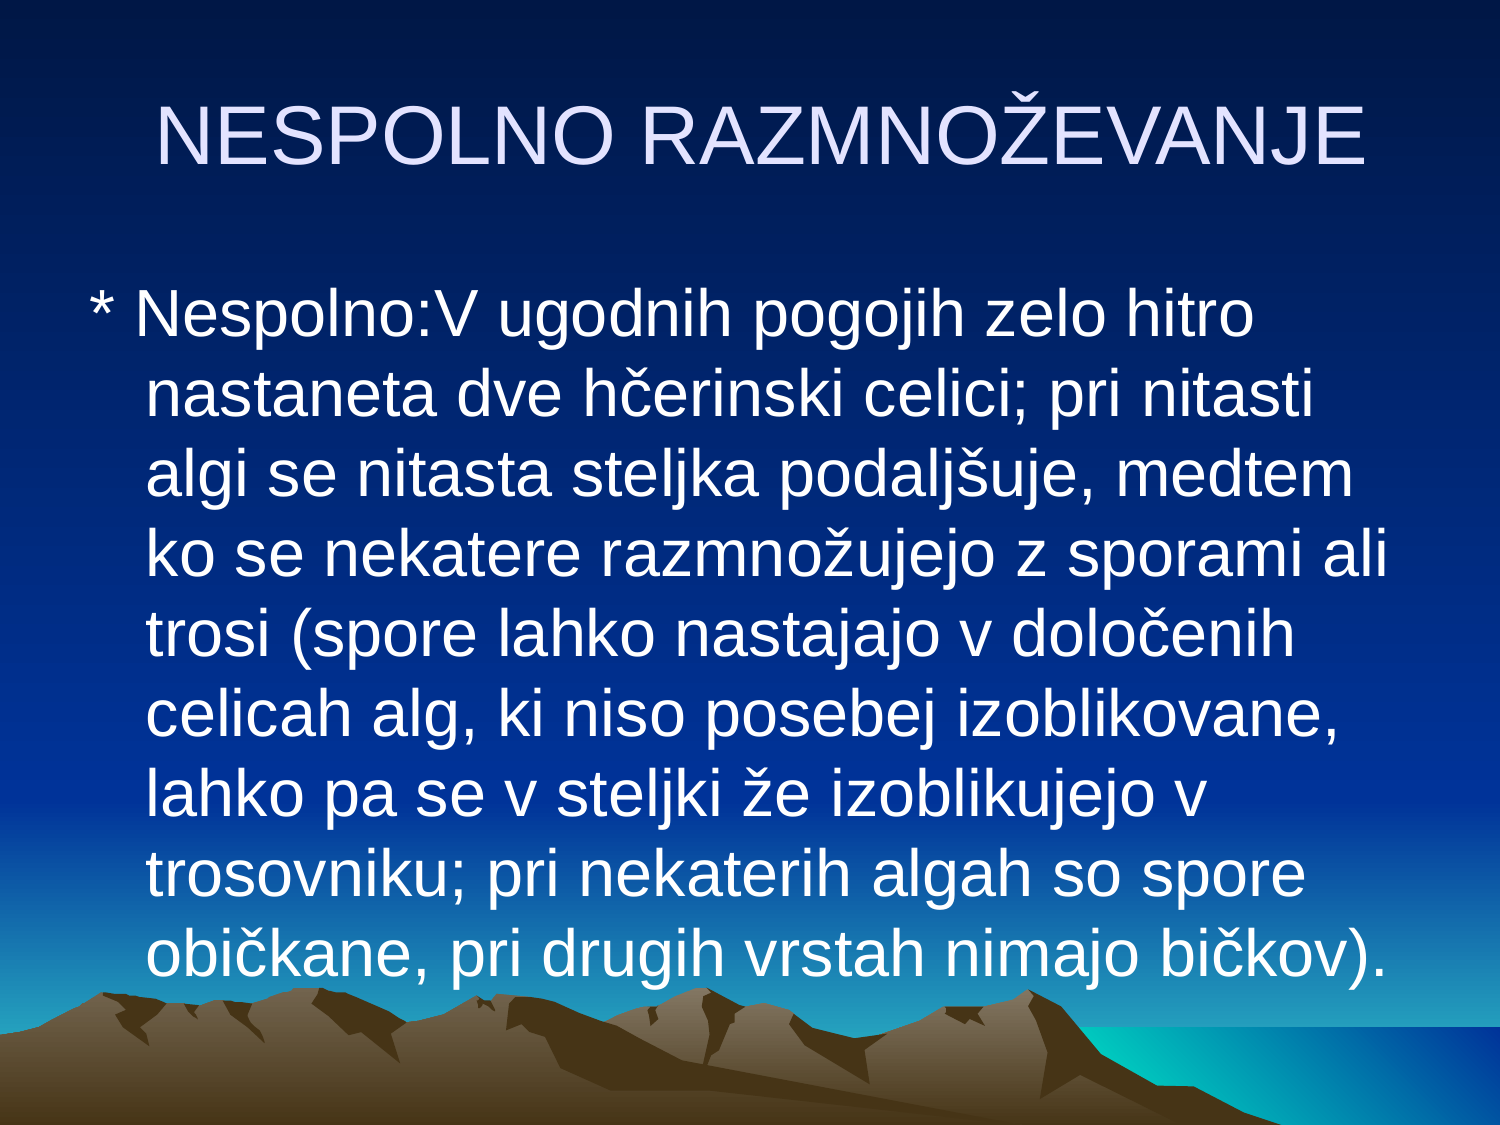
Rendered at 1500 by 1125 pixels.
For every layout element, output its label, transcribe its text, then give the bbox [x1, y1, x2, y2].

list * Nespolno:V ugodnih pogojih zelo hitro nastaneta dve hčerinski celici; pri nitasti algi se nitasta steljka podaljšuje, medtem ko se nekatere razmnožujejo z sporami ali trosi (spore lahko nastajajo v določenih celicah alg, ki niso posebej izoblikovane, lahko pa se v steljki že izoblikujejo v trosovniku; pri nekaterih algah so spore običkane, pri drugih vrstah nimajo bičkov). [75, 262, 1425, 1125]
title NESPOLNO RAZMNOŽEVANJE [75, 29, 1425, 233]
